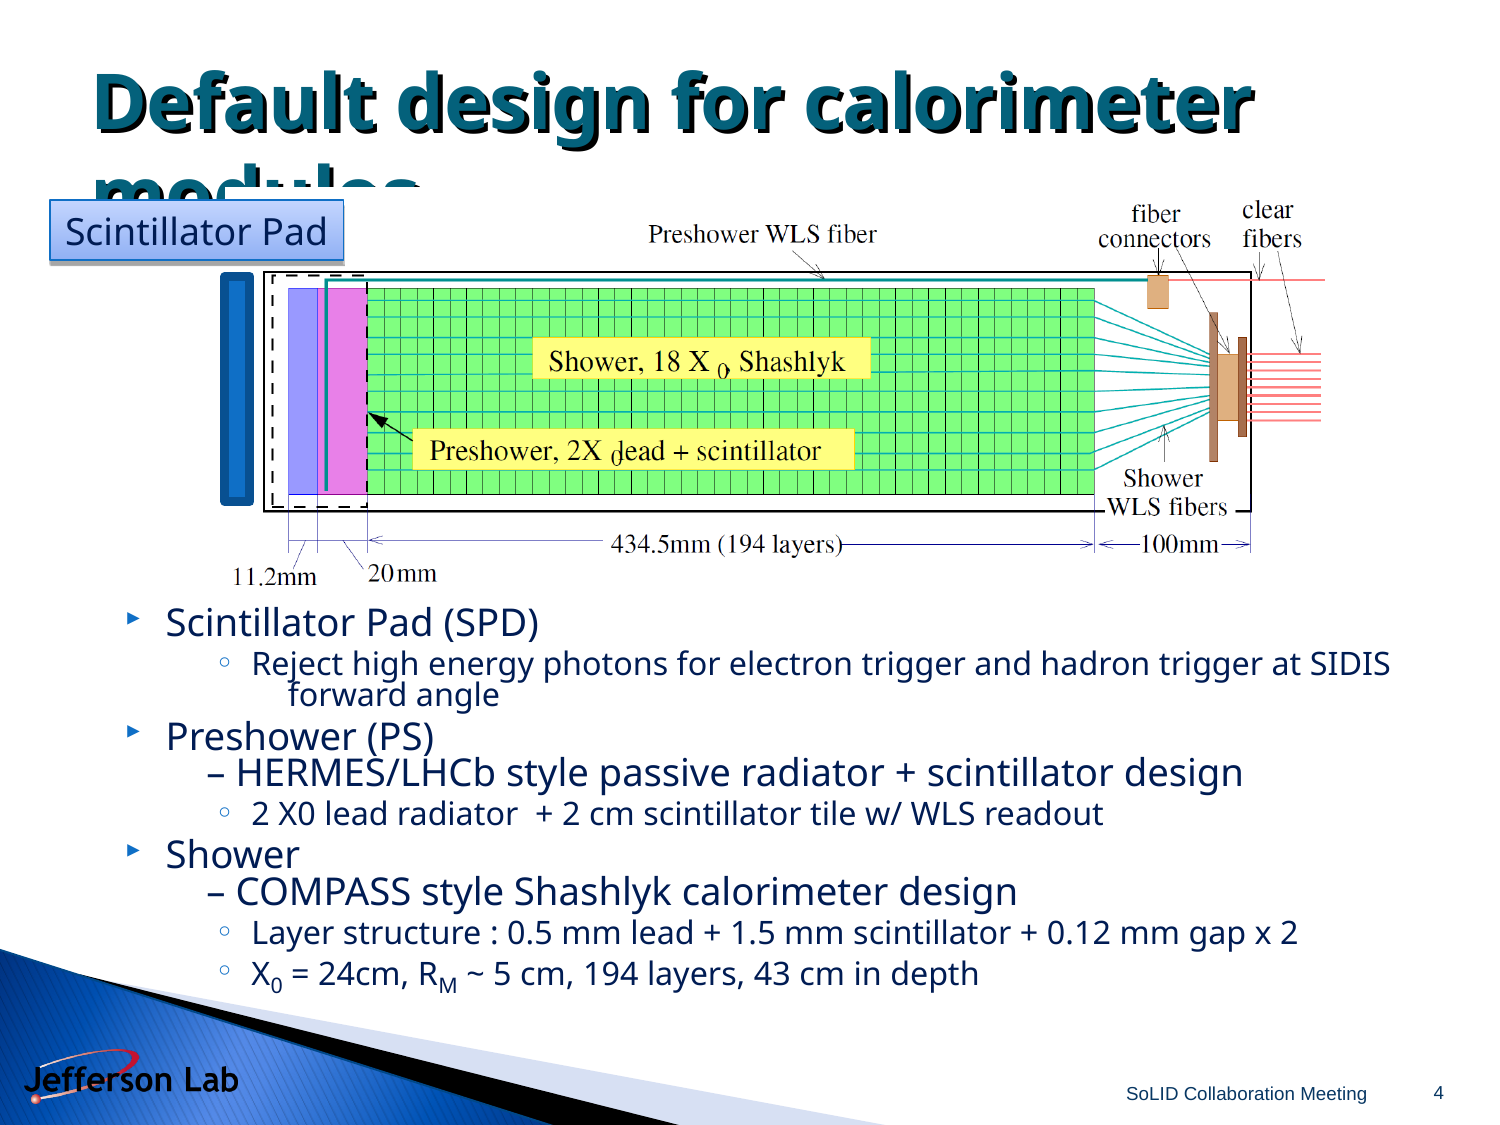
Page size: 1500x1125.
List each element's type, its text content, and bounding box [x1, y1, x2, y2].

text_box [225, 277, 250, 502]
list Scintillator Pad (SPD) Reject high energy photons for electron trigger and hadron trigger at SIDIS forward angle Preshower (PS) – HERMES/LHCb style passive radiator + scintillator design 2 X0 lead radiator + 2 cm scintillator tile w/ WLS readout Shower – COMPASS style Shashlyk calorimeter design Layer structure : 0.5 mm lead + 1.5 mm scintillator + 0.12 mm gap x 2 X0 = 24cm, RM ~ 5 cm, 194 layers, 43 cm in depth [75, 600, 1476, 1000]
text_box 4 [1418, 1051, 1479, 1112]
text_box SoLID Collaboration Meeting [1074, 1051, 1418, 1112]
title Default design for calorimeter modules [75, 45, 1426, 233]
text_box Scintillator Pad [50, 200, 344, 260]
picture [225, 187, 1333, 597]
